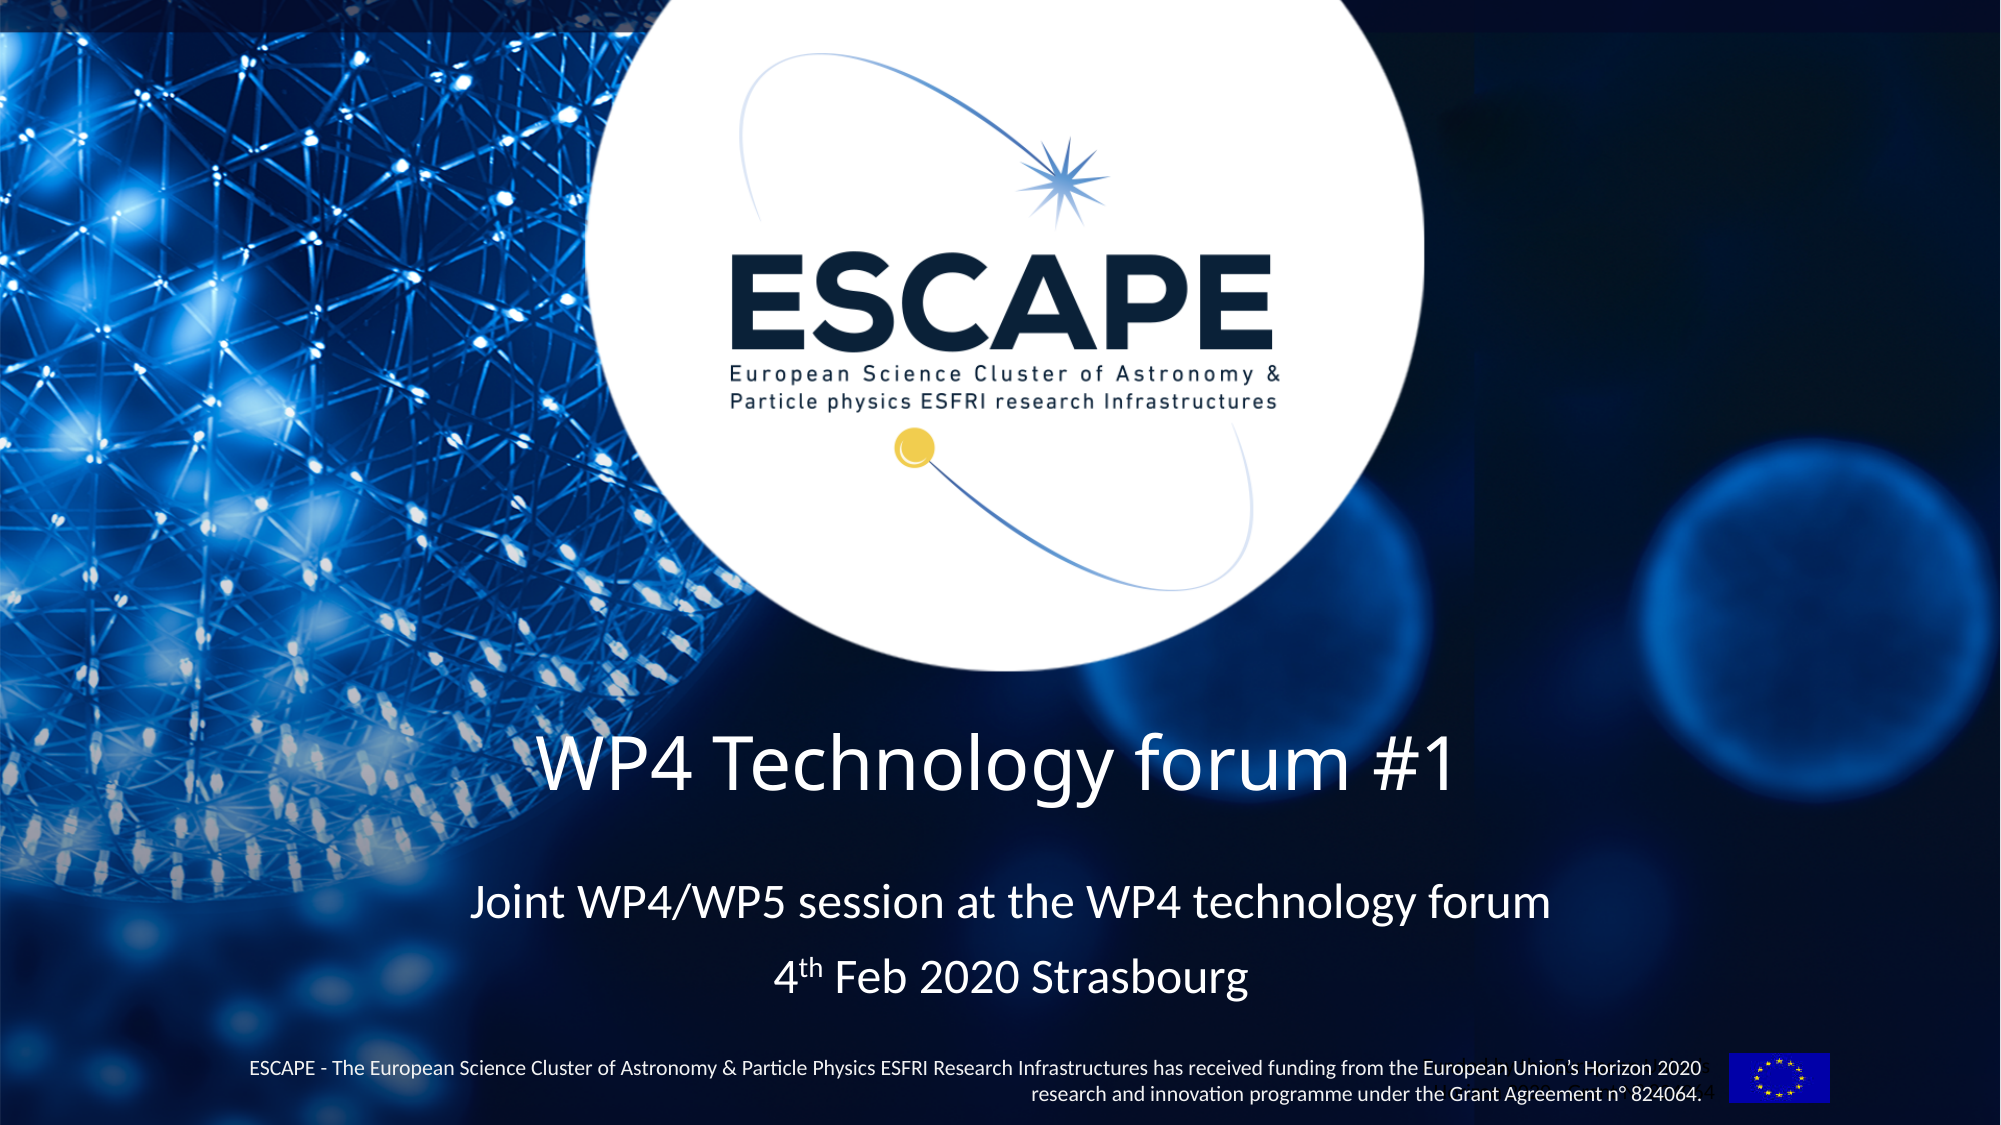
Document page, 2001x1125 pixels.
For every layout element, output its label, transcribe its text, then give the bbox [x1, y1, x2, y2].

title WP4 Technology forum #1 [357, 552, 1642, 815]
picture [0, 0, 2001, 1125]
subtitle Joint WP4/WP5 session at the WP4 technology forum 4th Feb 2020 Strasbourg [448, 868, 1574, 1029]
